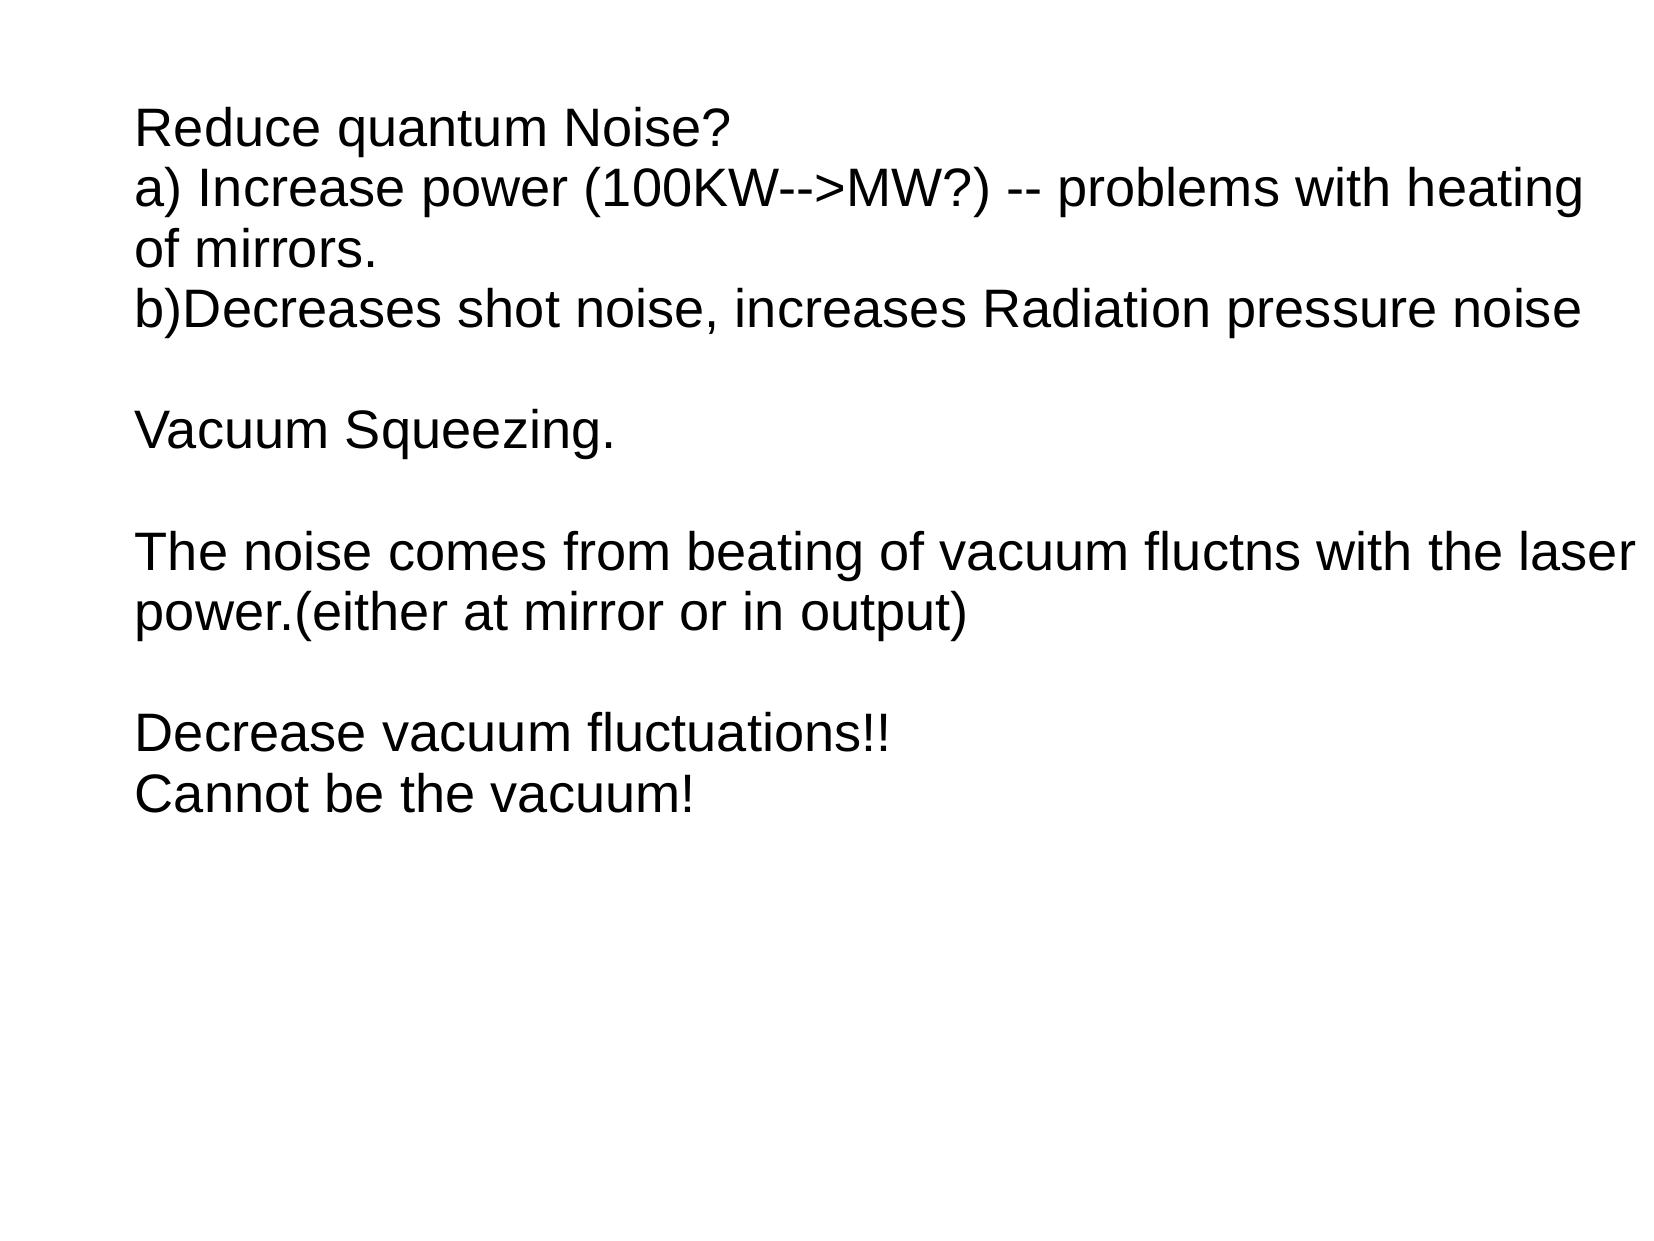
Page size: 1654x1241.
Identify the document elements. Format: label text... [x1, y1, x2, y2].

text_box Reduce quantum Noise? a) Increase power (100KW-->MW?) -- problems with heating of mirrors. b)Decreases shot noise, increases Radiation pressure noise Vacuum Squeezing. The noise comes from beating of vacuum fluctns with the laser power.(either at mirror or in output) Decrease vacuum fluctuations!! Cannot be the vacuum! [120, 90, 1653, 892]
